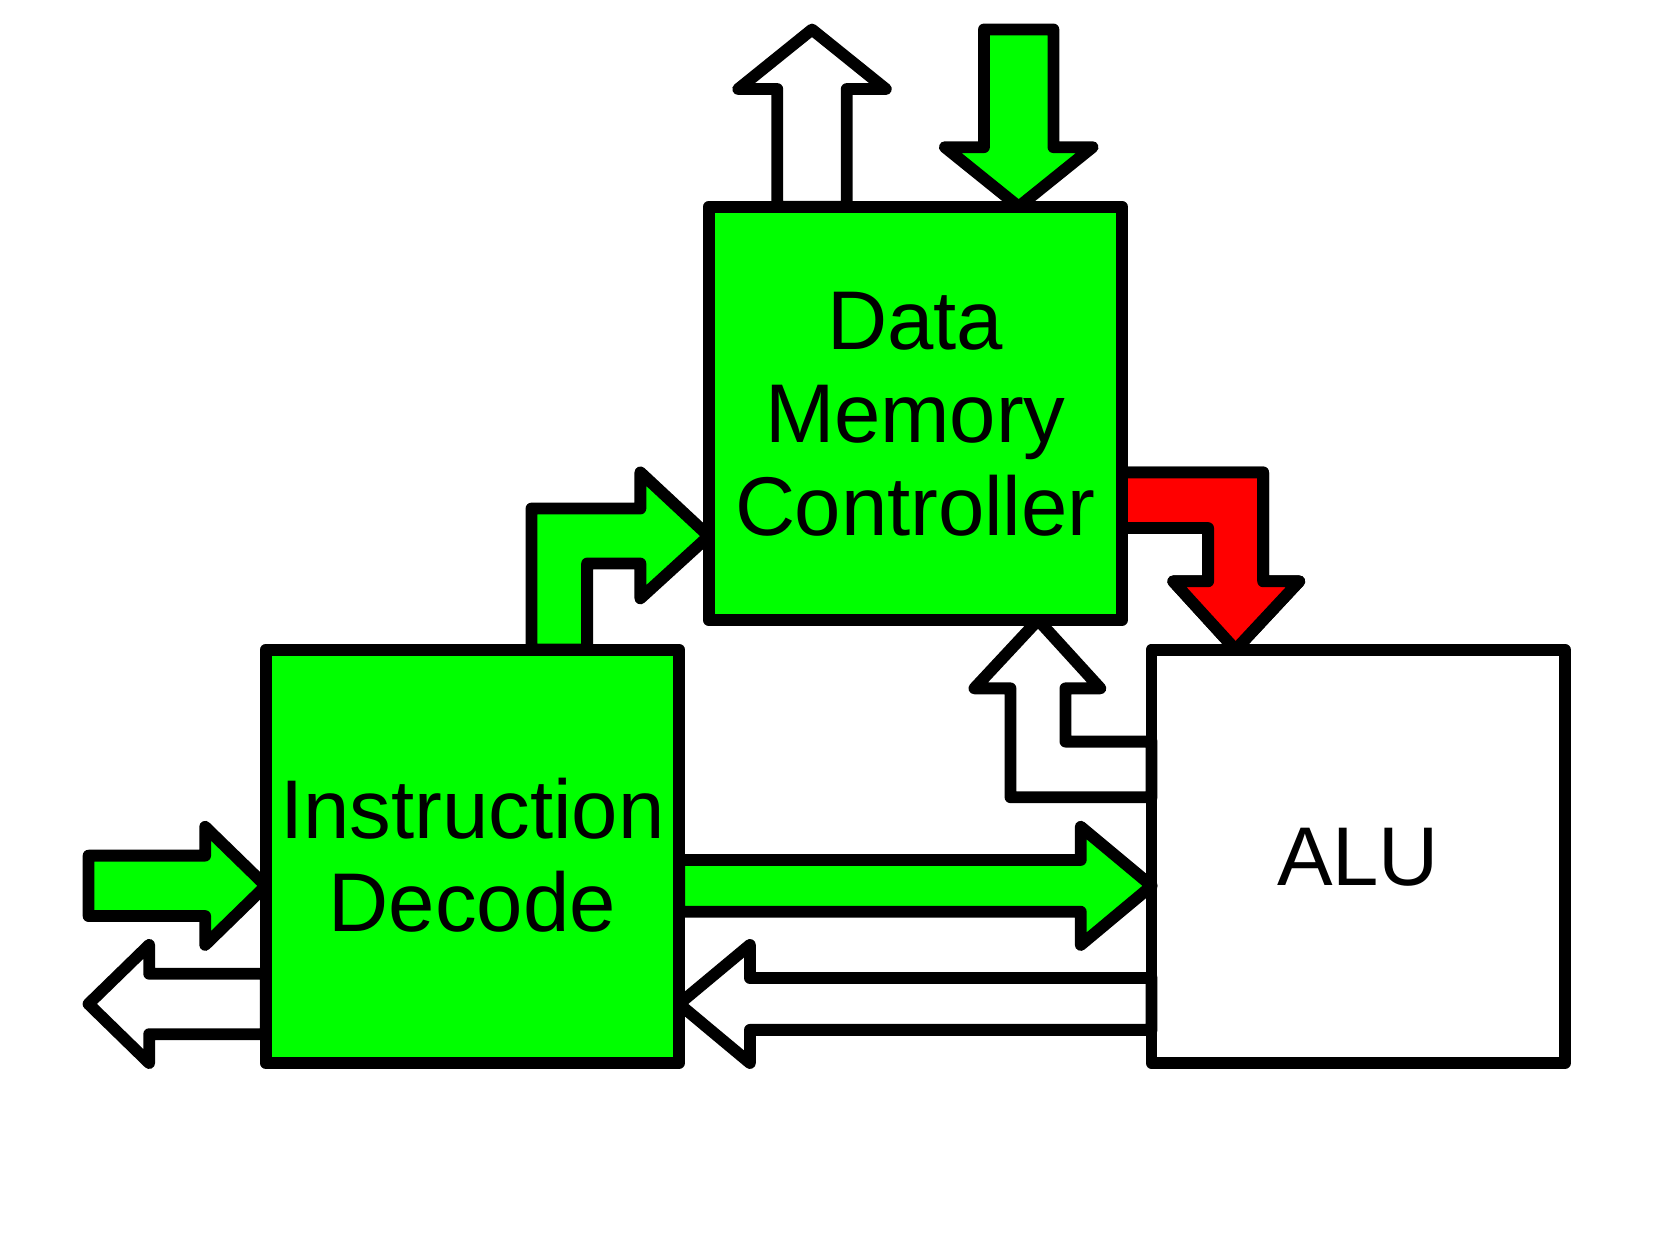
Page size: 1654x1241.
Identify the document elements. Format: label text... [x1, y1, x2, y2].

text_box Data Memory Controller [708, 206, 1123, 621]
text_box [1122, 472, 1300, 650]
text_box [679, 826, 1152, 945]
text_box [974, 620, 1152, 798]
text_box [738, 29, 886, 207]
text_box [88, 944, 266, 1064]
text_box [531, 472, 709, 650]
text_box [88, 826, 266, 945]
text_box Instruction Decode [265, 649, 680, 1063]
text_box [944, 29, 1093, 207]
text_box ALU [1151, 649, 1565, 1063]
text_box [679, 944, 1152, 1064]
